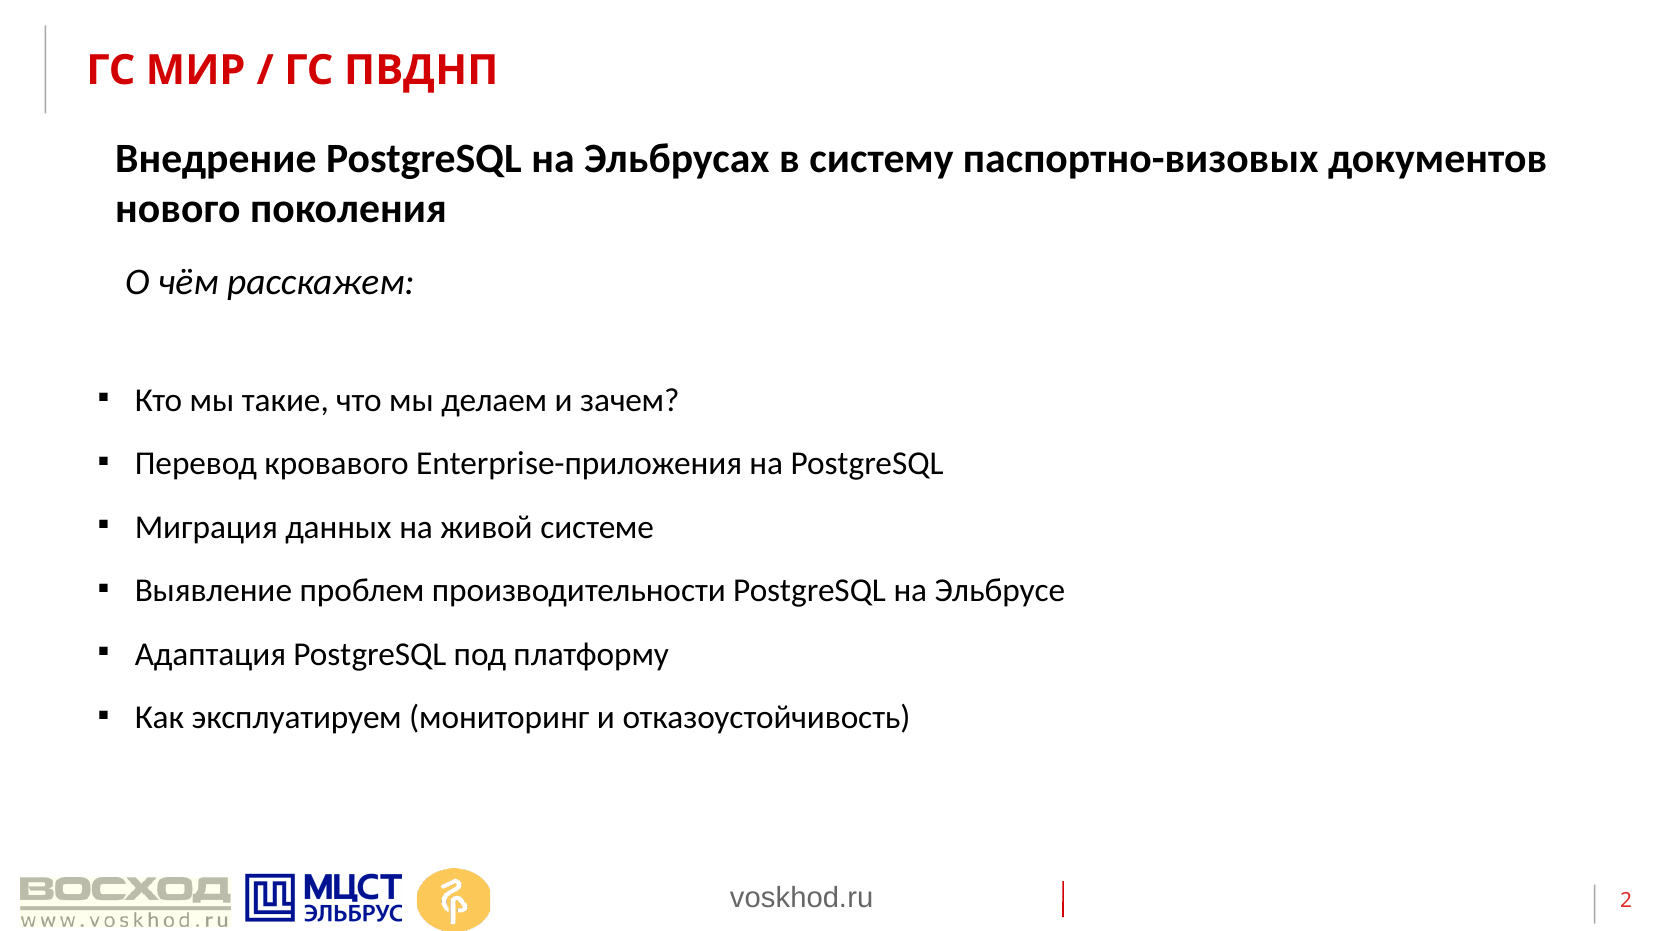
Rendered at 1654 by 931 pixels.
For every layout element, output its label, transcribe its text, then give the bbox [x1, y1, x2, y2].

text_box Внедрение PostgreSQL на Эльбрусах в систему паспортно-визовых документов нового поколения [100, 123, 1634, 239]
title ГС МИР / ГС ПВДНП [71, 35, 1560, 124]
picture [416, 868, 491, 931]
picture [242, 873, 402, 922]
text_box О чём расскажем: Кто мы такие, что мы делаем и зачем? Перевод кровавого Enterprise-приложения на PostgreSQL Миграция данных на живой системе Выявление проблем производительности PostgreSQL на Эльбрусе Адаптация PostgreSQL под платформу Как эксплуатируем (мониторинг и отказоустойчивость) [84, 250, 1595, 744]
slide_number <number> [1267, 884, 1647, 918]
picture [20, 877, 231, 927]
